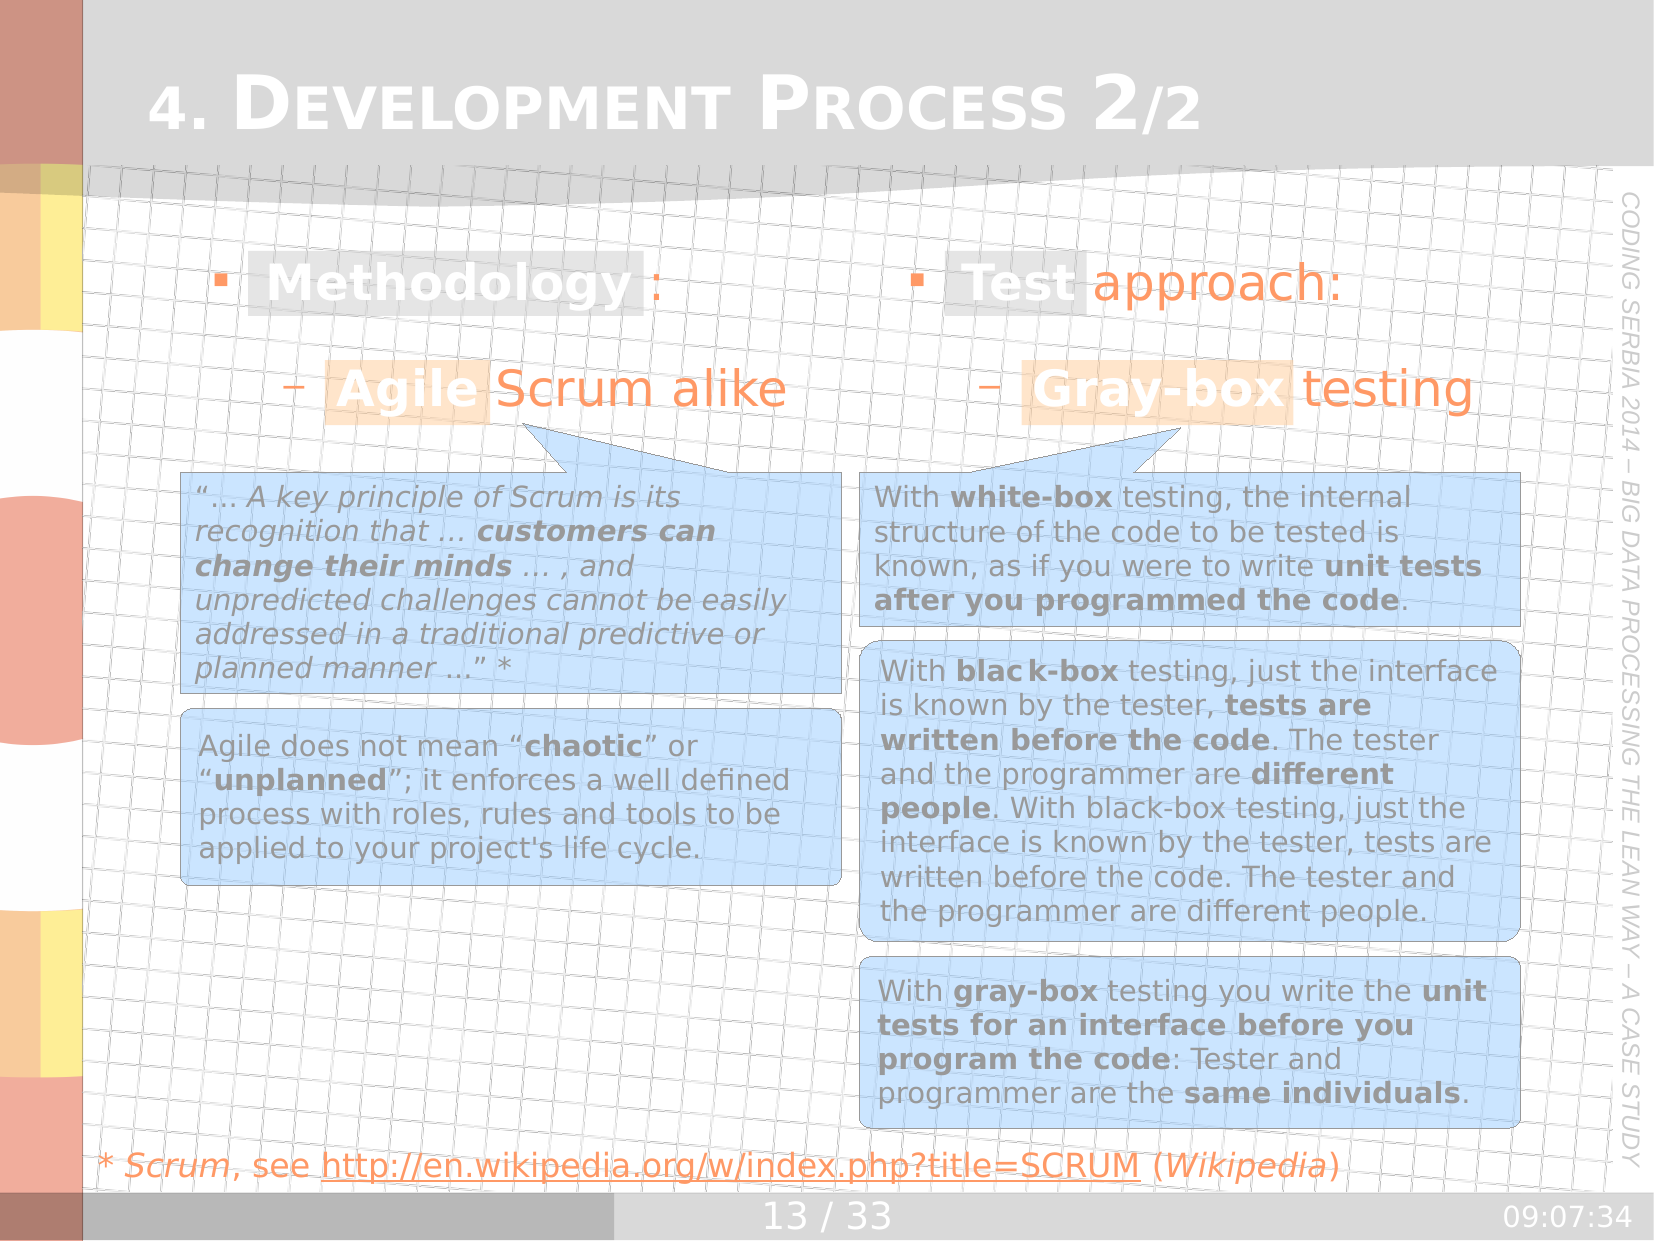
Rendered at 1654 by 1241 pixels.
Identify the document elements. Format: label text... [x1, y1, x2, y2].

text_box “... A key principle of Scrum is its recognition that … customers can change their minds … , and unpredicted challenges cannot be easily addressed in a traditional predictive or planned manner ...” * [180, 423, 842, 694]
text_box With white-box testing, the internal structure of the code to be tested is known, as if you were to write unit tests after you programmed the code. [859, 427, 1521, 627]
text_box Agile does not mean “chaotic” or “unplanned”; it enforces a well defined process with roles, rules and tools to be applied to your project's life cycle. [180, 708, 842, 886]
text_box [0, 1192, 615, 1241]
text_box * Scrum, see http://en.wikipedia.org/w/index.php?title=SCRUM (Wikipedia) [82, 1139, 1560, 1194]
picture [82, 165, 1613, 1192]
title 4. DEVELOPMENT PROCESS 2/2 [147, 41, 1565, 166]
list Test approach: Gray-box testing [890, 253, 1554, 1188]
list Methodology : Agile Scrum alike [194, 253, 858, 1139]
text_box With gray-box testing you write the unit tests for an interface before you program the code: Tester and programmer are the same individuals. [859, 956, 1521, 1129]
text_box With blac k-box testing, just the interface is known by the tester, tests are written before the code. The tester and the programmer are different people. With black-box testing, just the interface is known by the tester, tests are written before the code. The tester and the programmer are different people. [859, 640, 1521, 942]
